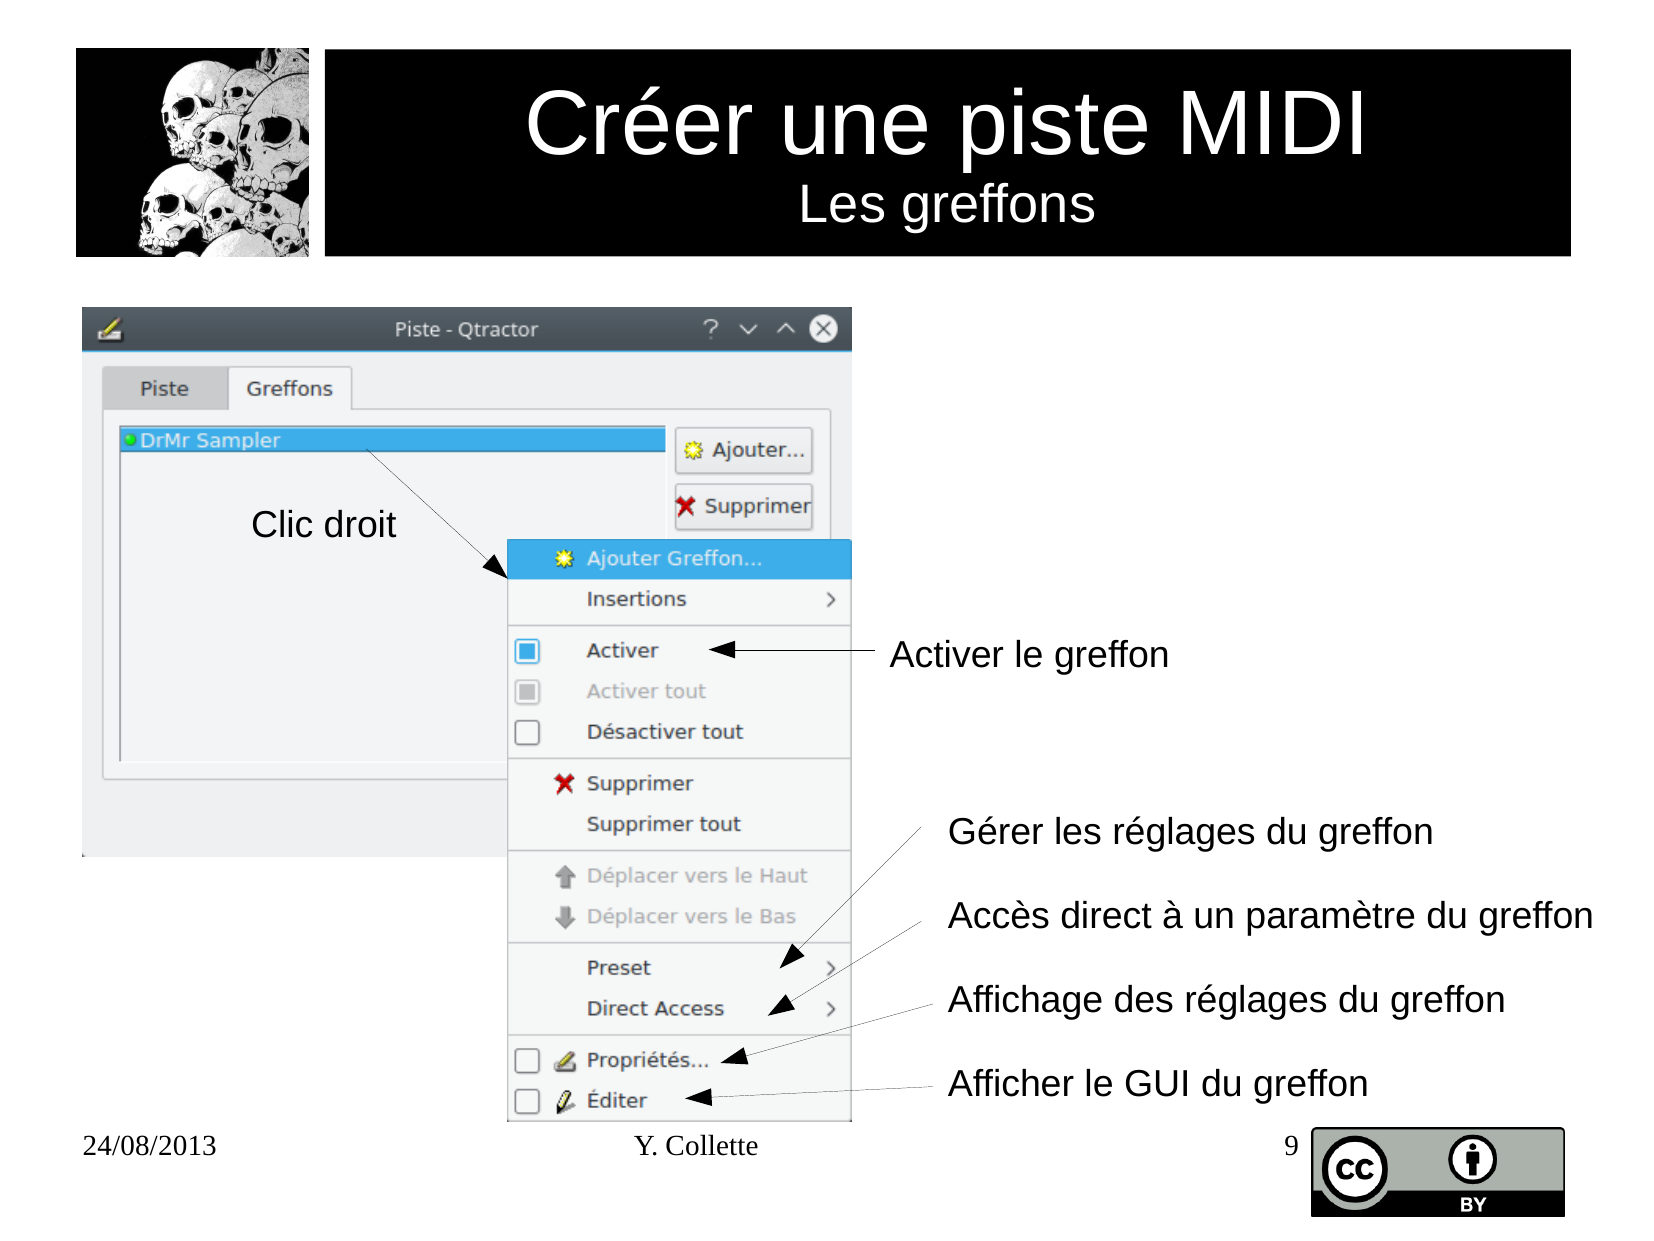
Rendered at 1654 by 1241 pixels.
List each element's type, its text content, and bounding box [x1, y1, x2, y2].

picture [1311, 1127, 1565, 1217]
title Créer une piste MIDI Les greffons [324, 49, 1571, 257]
picture [82, 307, 852, 1123]
text_box Activer le greffon [874, 625, 1193, 683]
text_box Clic droit [236, 496, 414, 553]
text_box Gérer les réglages du greffon Accès direct à un paramètre du greffon Affichage des réglages du greffon Afficher le GUI du greffon [933, 803, 1619, 1112]
picture [76, 48, 309, 257]
